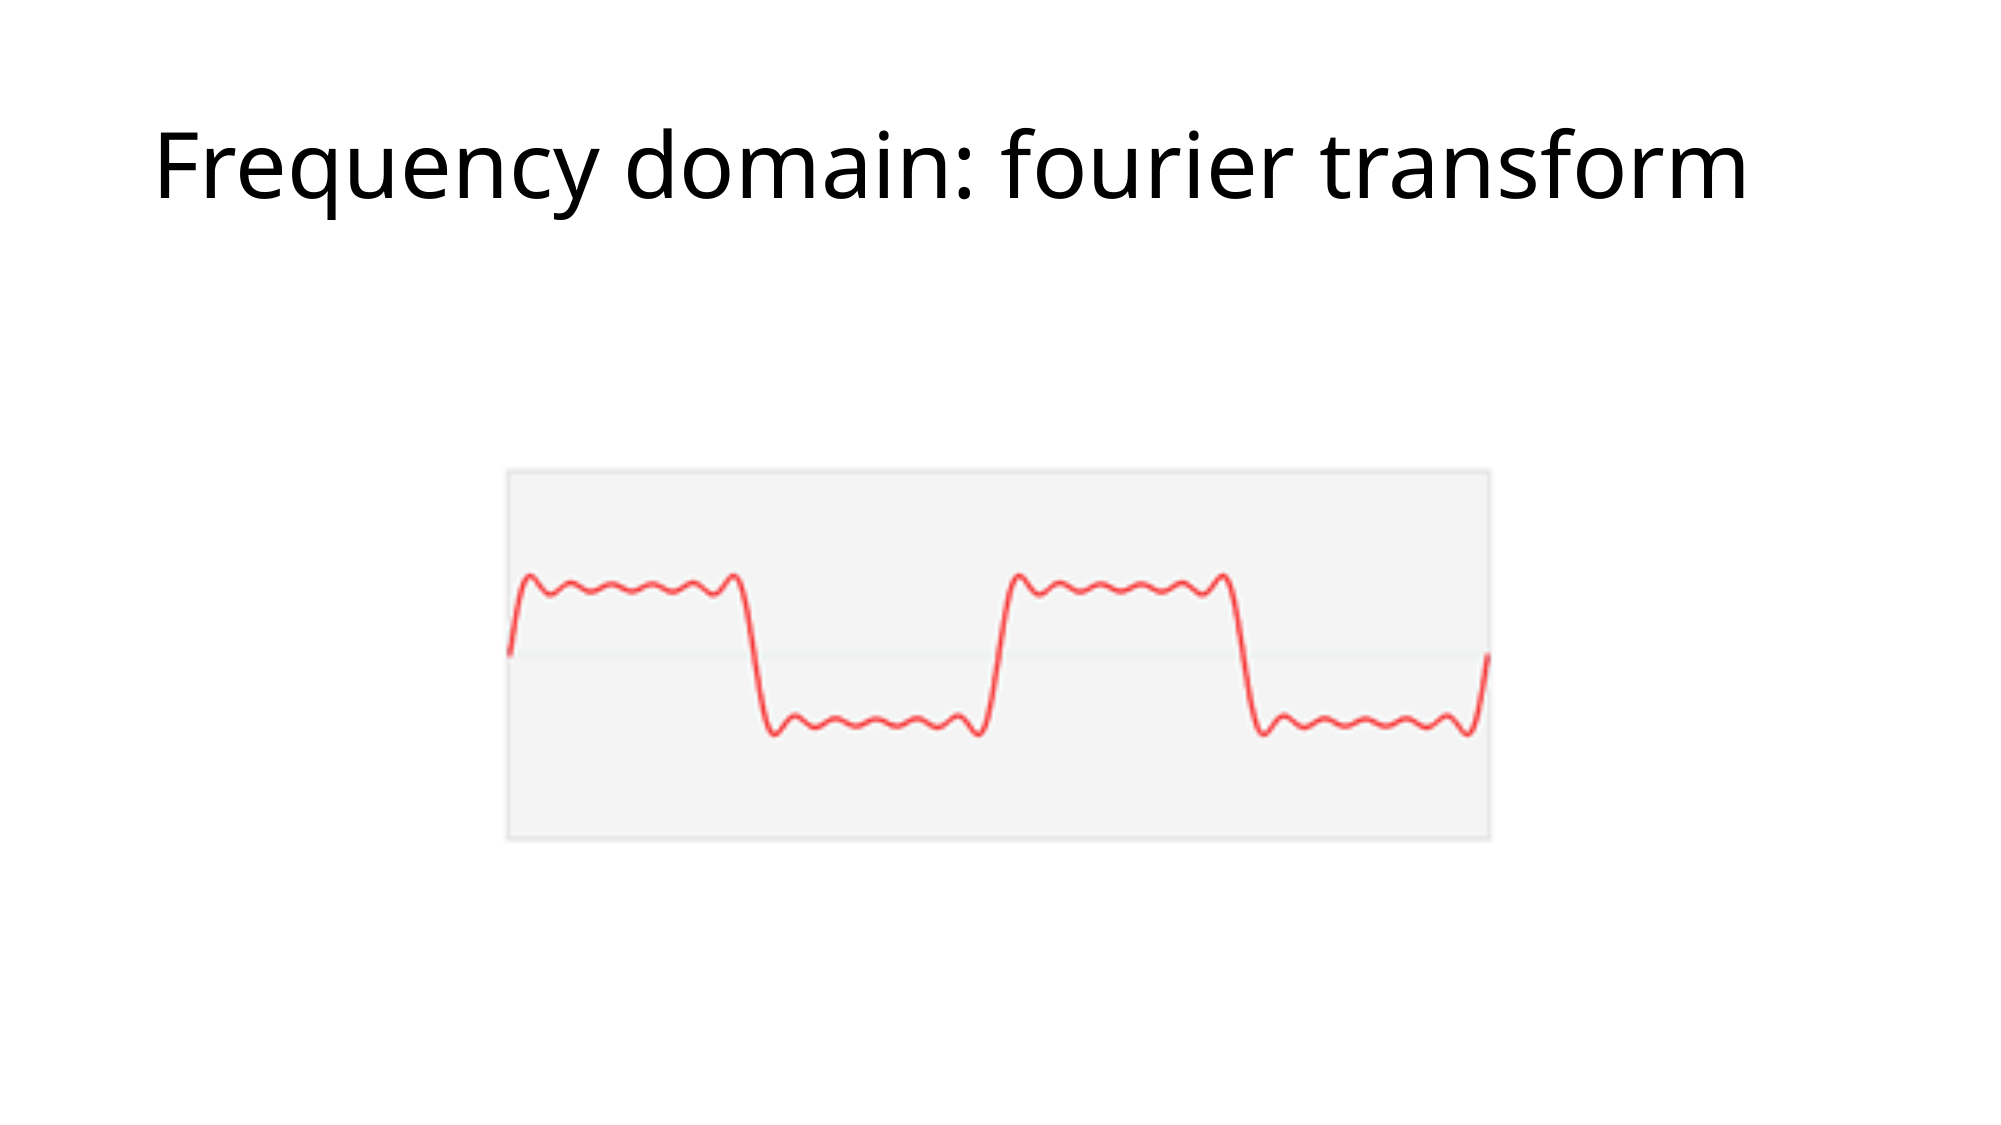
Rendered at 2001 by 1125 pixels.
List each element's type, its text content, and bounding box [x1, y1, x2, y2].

title Frequency domain: fourier transform [137, 59, 1863, 278]
picture [469, 232, 1531, 1081]
